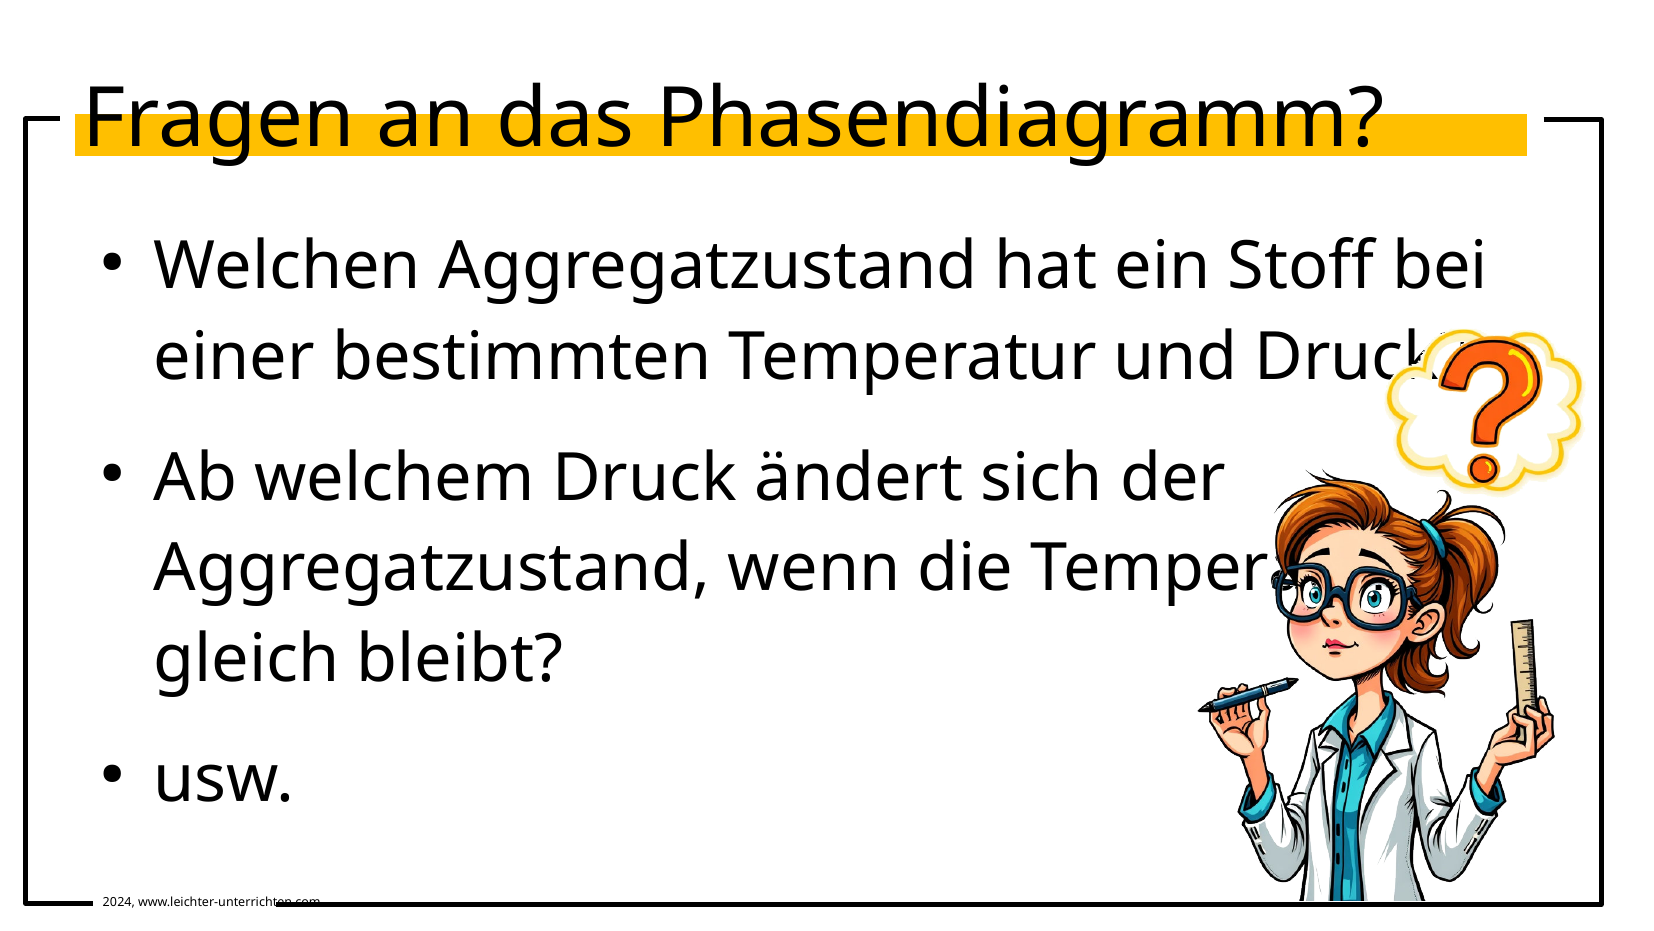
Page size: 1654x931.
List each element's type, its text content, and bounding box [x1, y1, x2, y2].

list Welchen Aggregatzustand hat ein Stoff bei einer bestimmten Temperatur und Druck? Ab welchem Druck ändert sich der Aggregatzustand, wenn die Temperatur gleich bleibt? usw. [82, 217, 1571, 866]
picture [1190, 306, 1595, 901]
title Fragen an das Phasendiagramm? [82, 37, 1571, 193]
